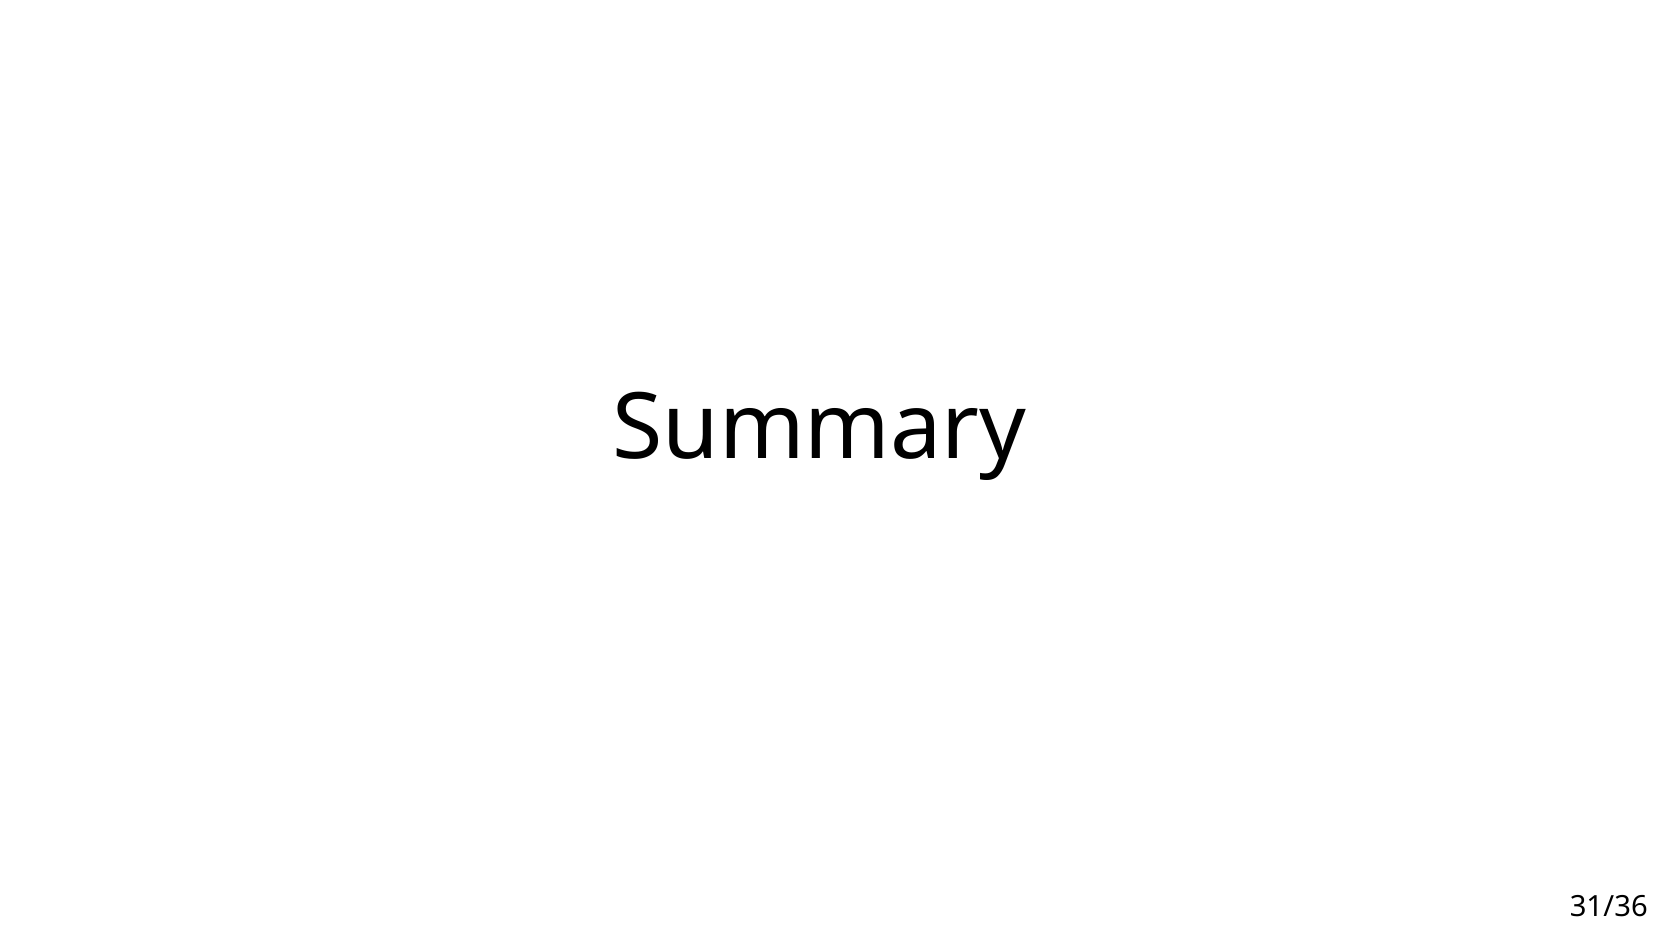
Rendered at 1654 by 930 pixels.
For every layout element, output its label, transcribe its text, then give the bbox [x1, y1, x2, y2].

title Summary [75, 344, 1564, 501]
